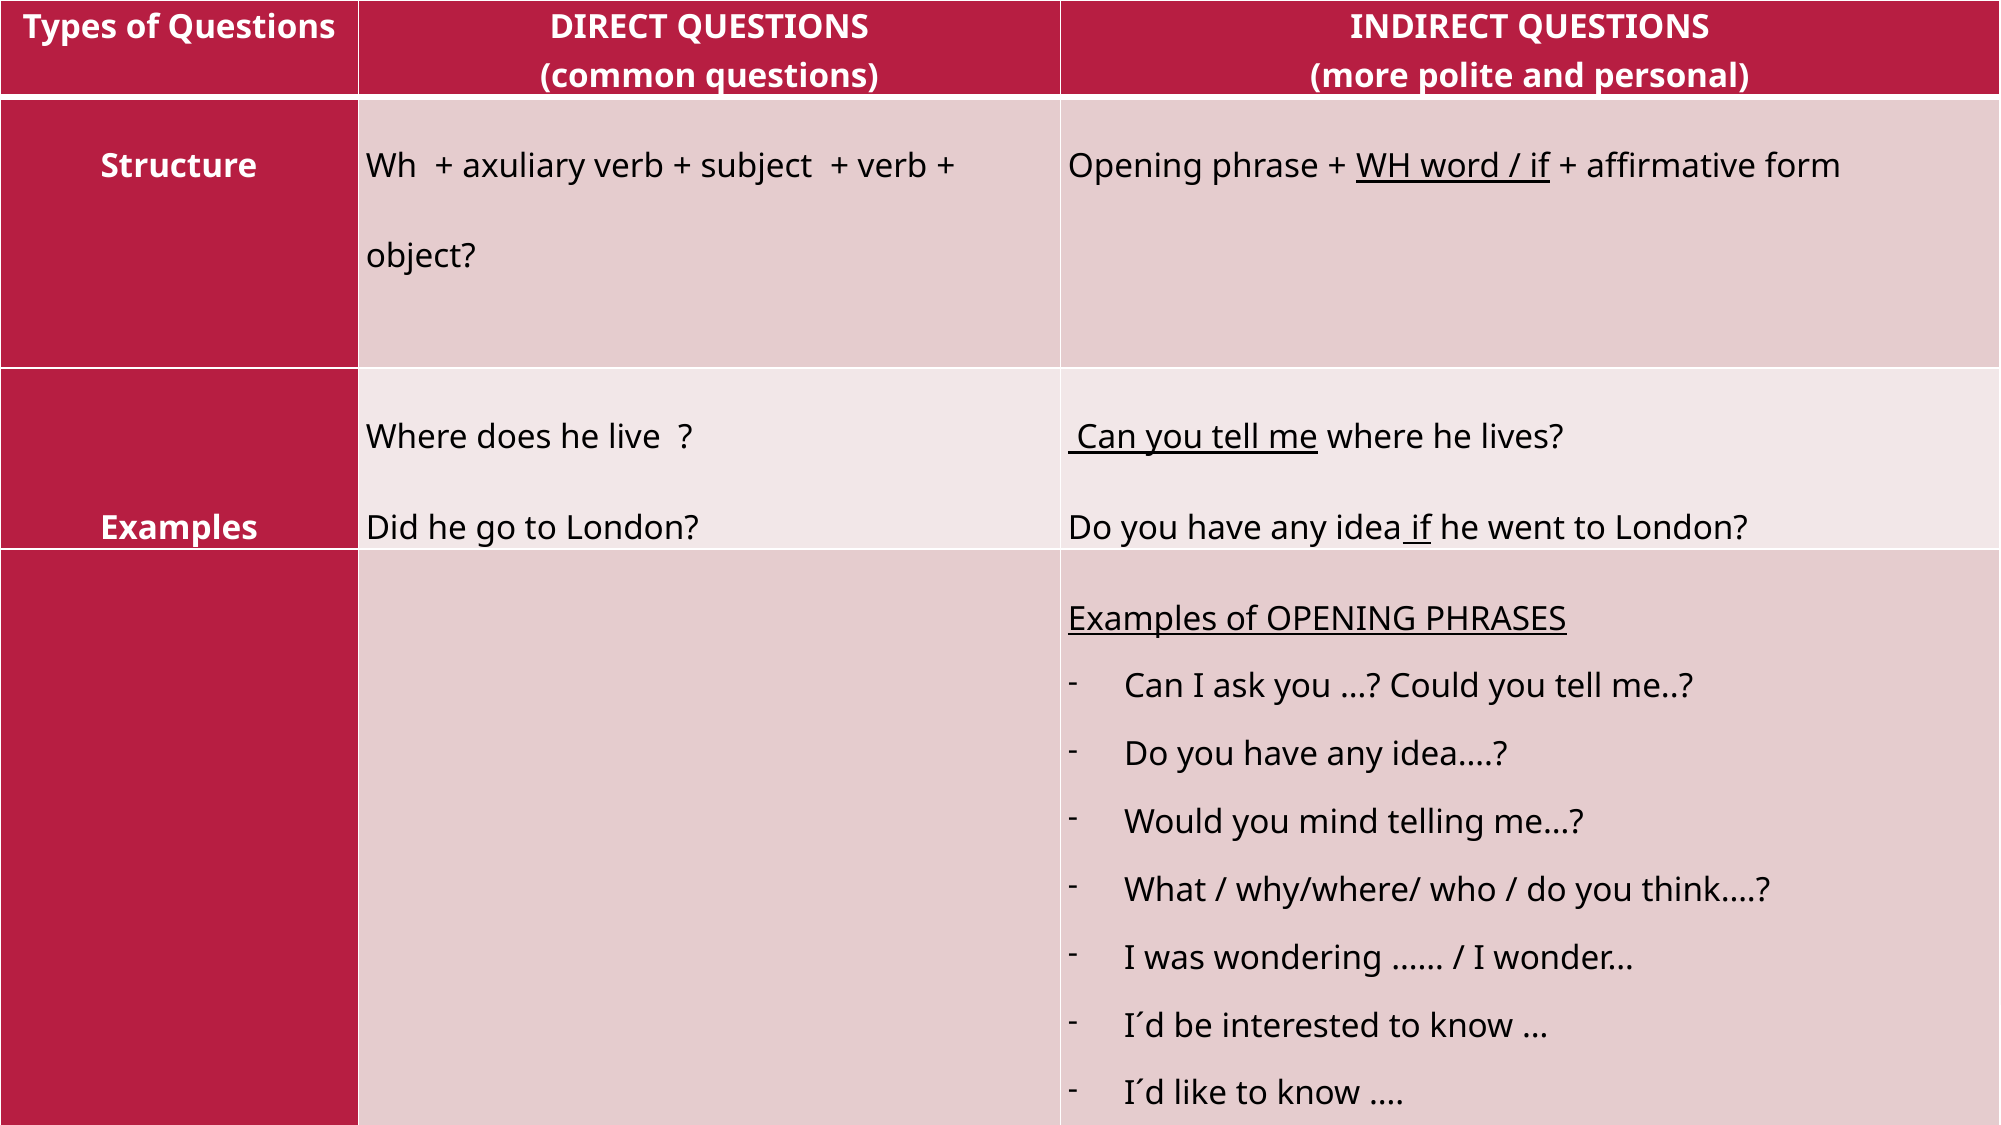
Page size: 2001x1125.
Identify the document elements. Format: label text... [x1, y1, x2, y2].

table_cell [1, 550, 358, 1125]
table_cell Opening phrase + WH word / if + affirmative form [1061, 100, 1999, 367]
table_cell Examples of OPENING PHRASES Can I ask you …? Could you tell me..? Do you have any idea….? Would you mind telling me…? What / why/where/ who / do you think….? I was wondering …… / I wonder… I´d be interested to know … I´d like to know …. Would it be possible…? Is there any chance…? [1061, 550, 1999, 1125]
table_cell [359, 550, 1060, 1125]
table_header DIRECT QUESTIONS (common questions) [359, 1, 1060, 94]
table_cell Wh + axuliary verb + subject + verb + object? [359, 100, 1060, 367]
table_header Types of Questions [1, 1, 358, 94]
table_cell Examples [1, 369, 358, 548]
table_header INDIRECT QUESTIONS (more polite and personal) [1061, 1, 1999, 94]
table_cell Where does he live ? Did he go to London? [359, 369, 1060, 548]
table_cell Can you tell me where he lives? Do you have any idea if he went to London? [1061, 369, 1999, 548]
table_cell Structure [1, 100, 358, 367]
